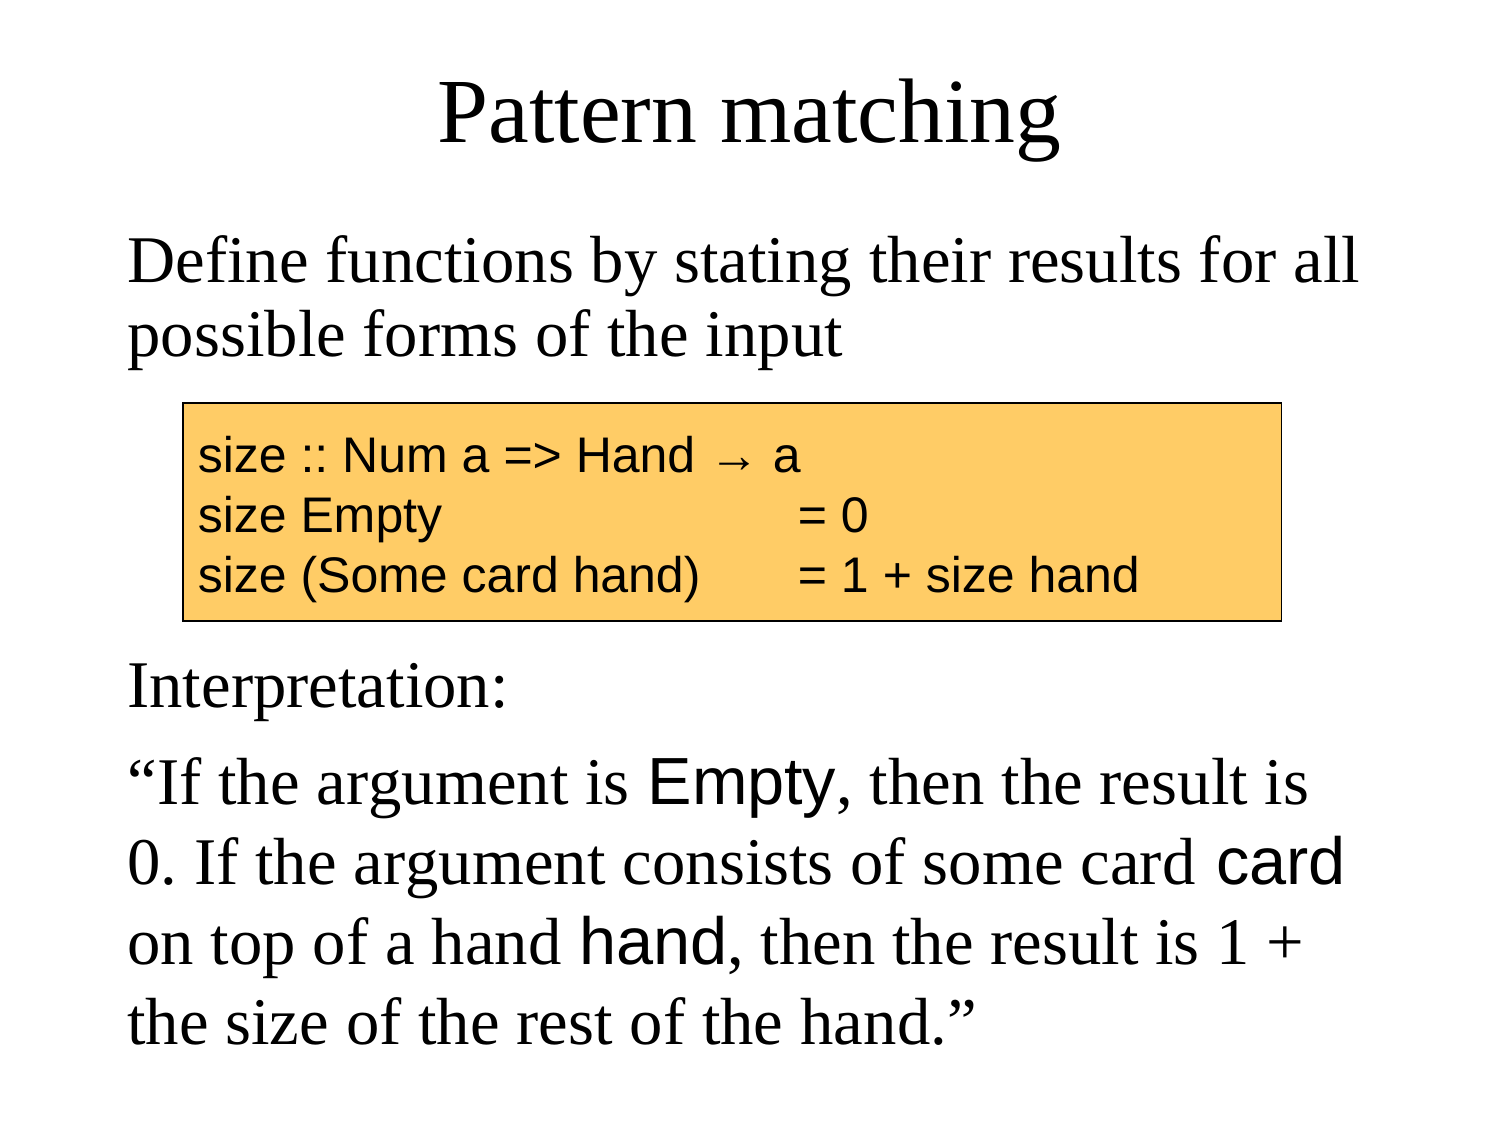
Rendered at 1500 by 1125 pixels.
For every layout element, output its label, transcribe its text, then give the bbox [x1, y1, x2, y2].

title Pattern matching [112, 17, 1388, 205]
list Define functions by stating their results for all possible forms of the input [112, 214, 1388, 515]
text_box size :: Num a => Hand → a size Empty = 0 size (Some card hand) = 1 + size hand [183, 402, 1282, 622]
list Interpretation: “If the argument is Empty, then the result is 0. If the argument consists of some card card on top of a hand hand, then the result is 1 + the size of the rest of the hand.” [112, 633, 1388, 1067]
